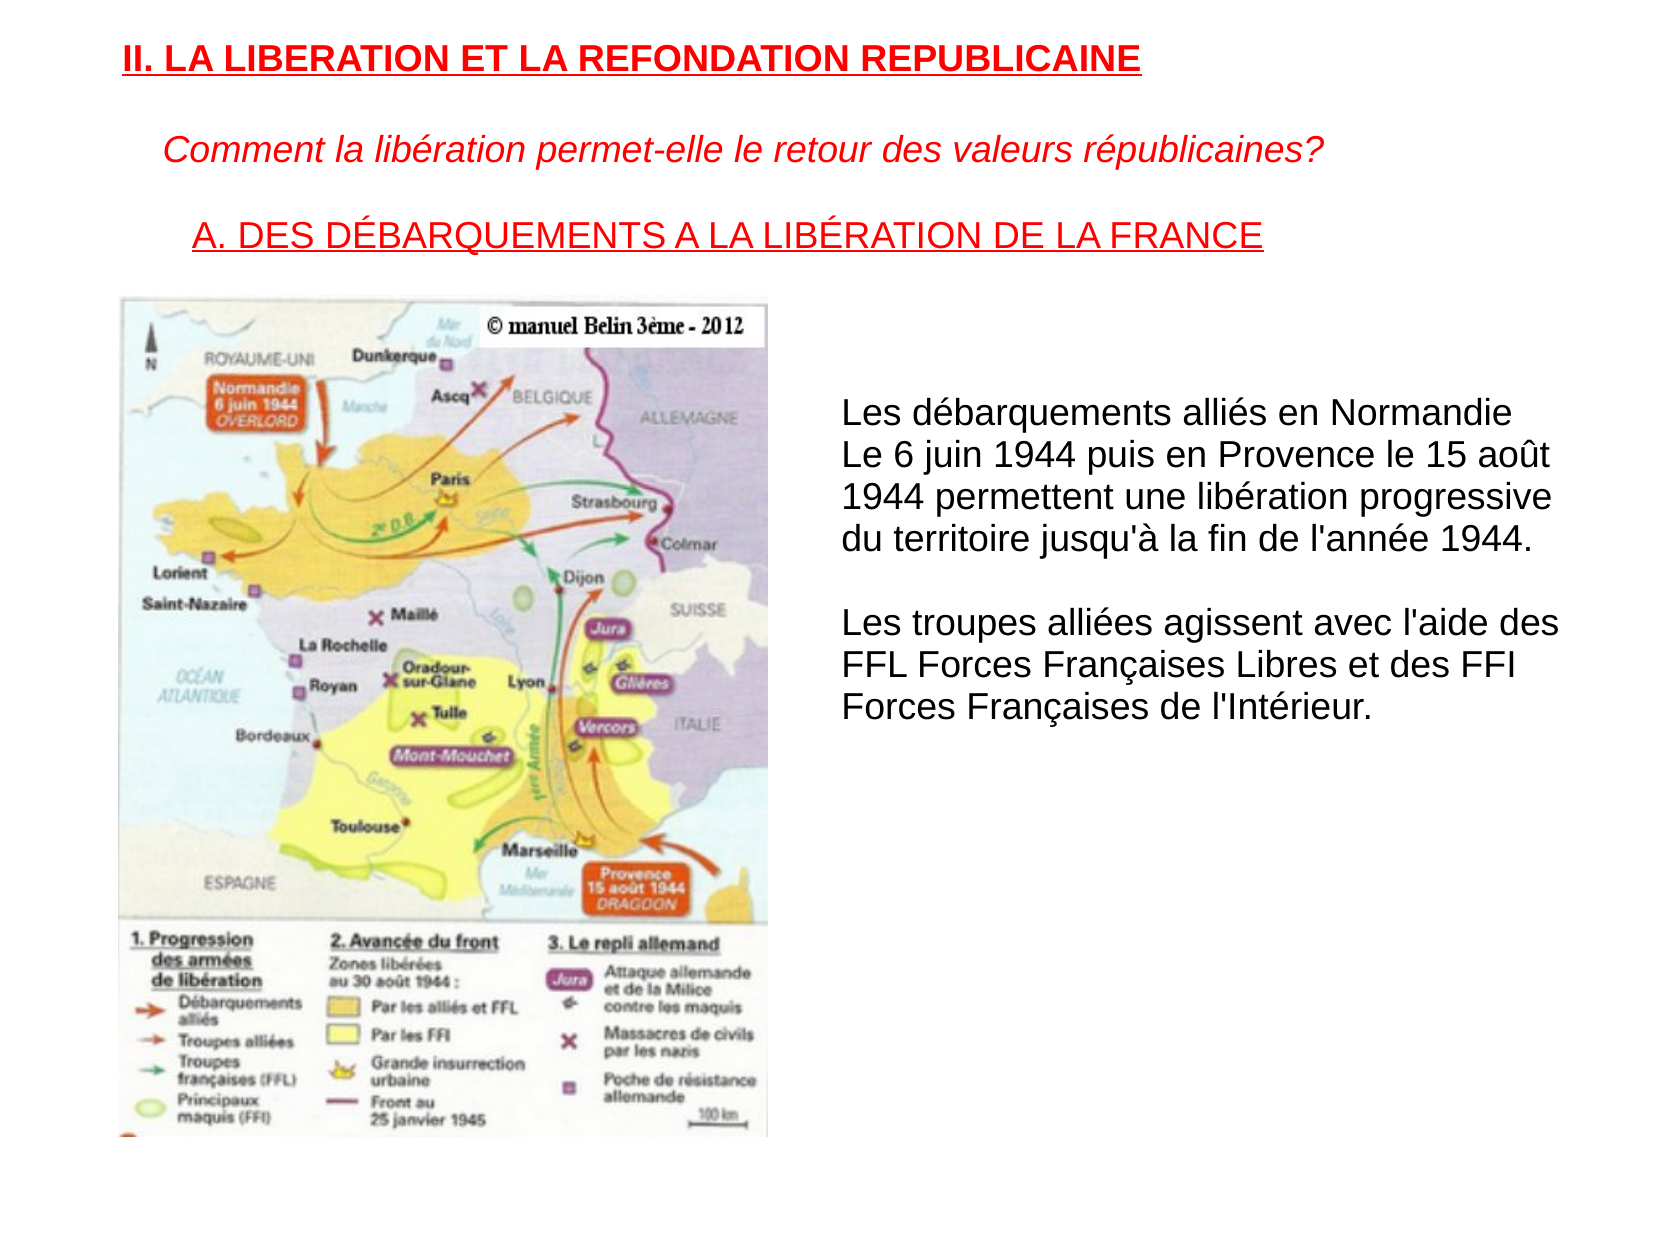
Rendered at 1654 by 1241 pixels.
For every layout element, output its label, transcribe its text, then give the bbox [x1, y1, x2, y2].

text_box II. LA LIBERATION ET LA REFONDATION REPUBLICAINE [107, 30, 1152, 89]
text_box Les débarquements alliés en Normandie Le 6 juin 1944 puis en Provence le 15 août 1944 permettent une libération progressive du territoire jusqu'à la fin de l'année 1944. Les troupes alliées agissent avec l'aide des FFL Forces Françaises Libres et des FFI Forces Françaises de l'Intérieur. [826, 383, 1654, 778]
text_box Comment la libération permet-elle le retour des valeurs républicaines? [147, 120, 1339, 178]
picture [118, 295, 768, 1137]
text_box A. DES DÉBARQUEMENTS A LA LIBÉRATION DE LA FRANCE [177, 206, 1281, 306]
